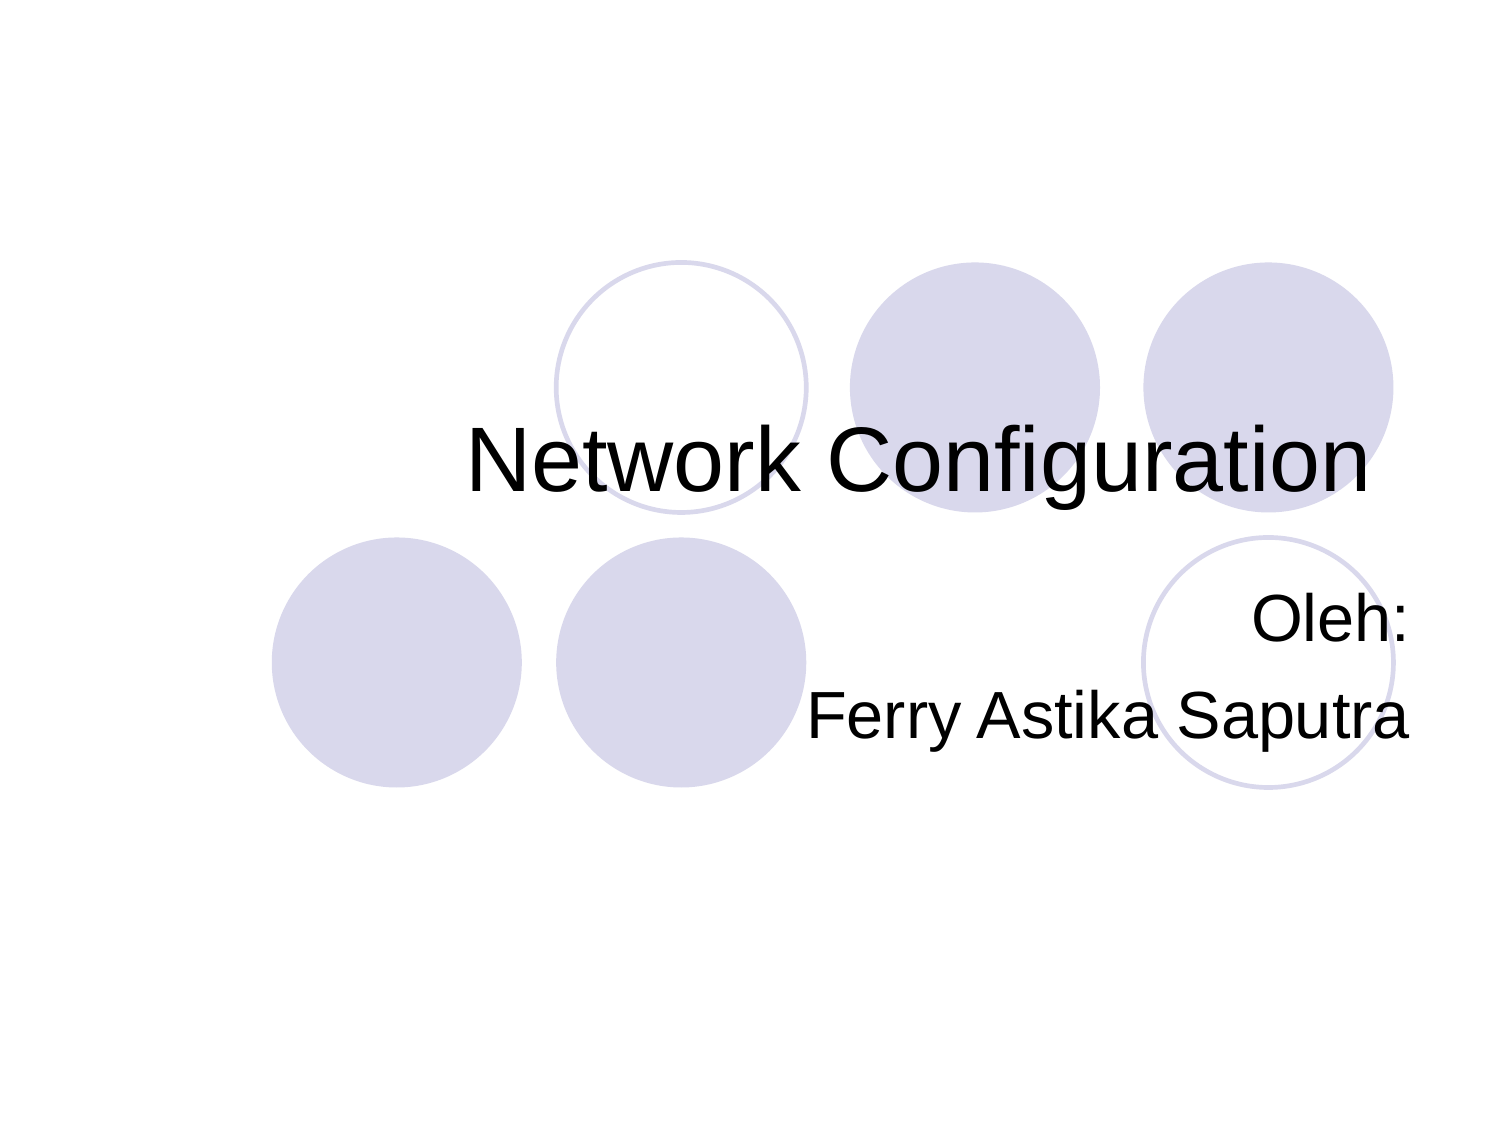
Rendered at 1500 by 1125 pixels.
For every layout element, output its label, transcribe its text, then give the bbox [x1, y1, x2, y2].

title Network Configuration [112, 199, 1388, 518]
subtitle Oleh: Ferry Astika Saputra [375, 567, 1426, 856]
